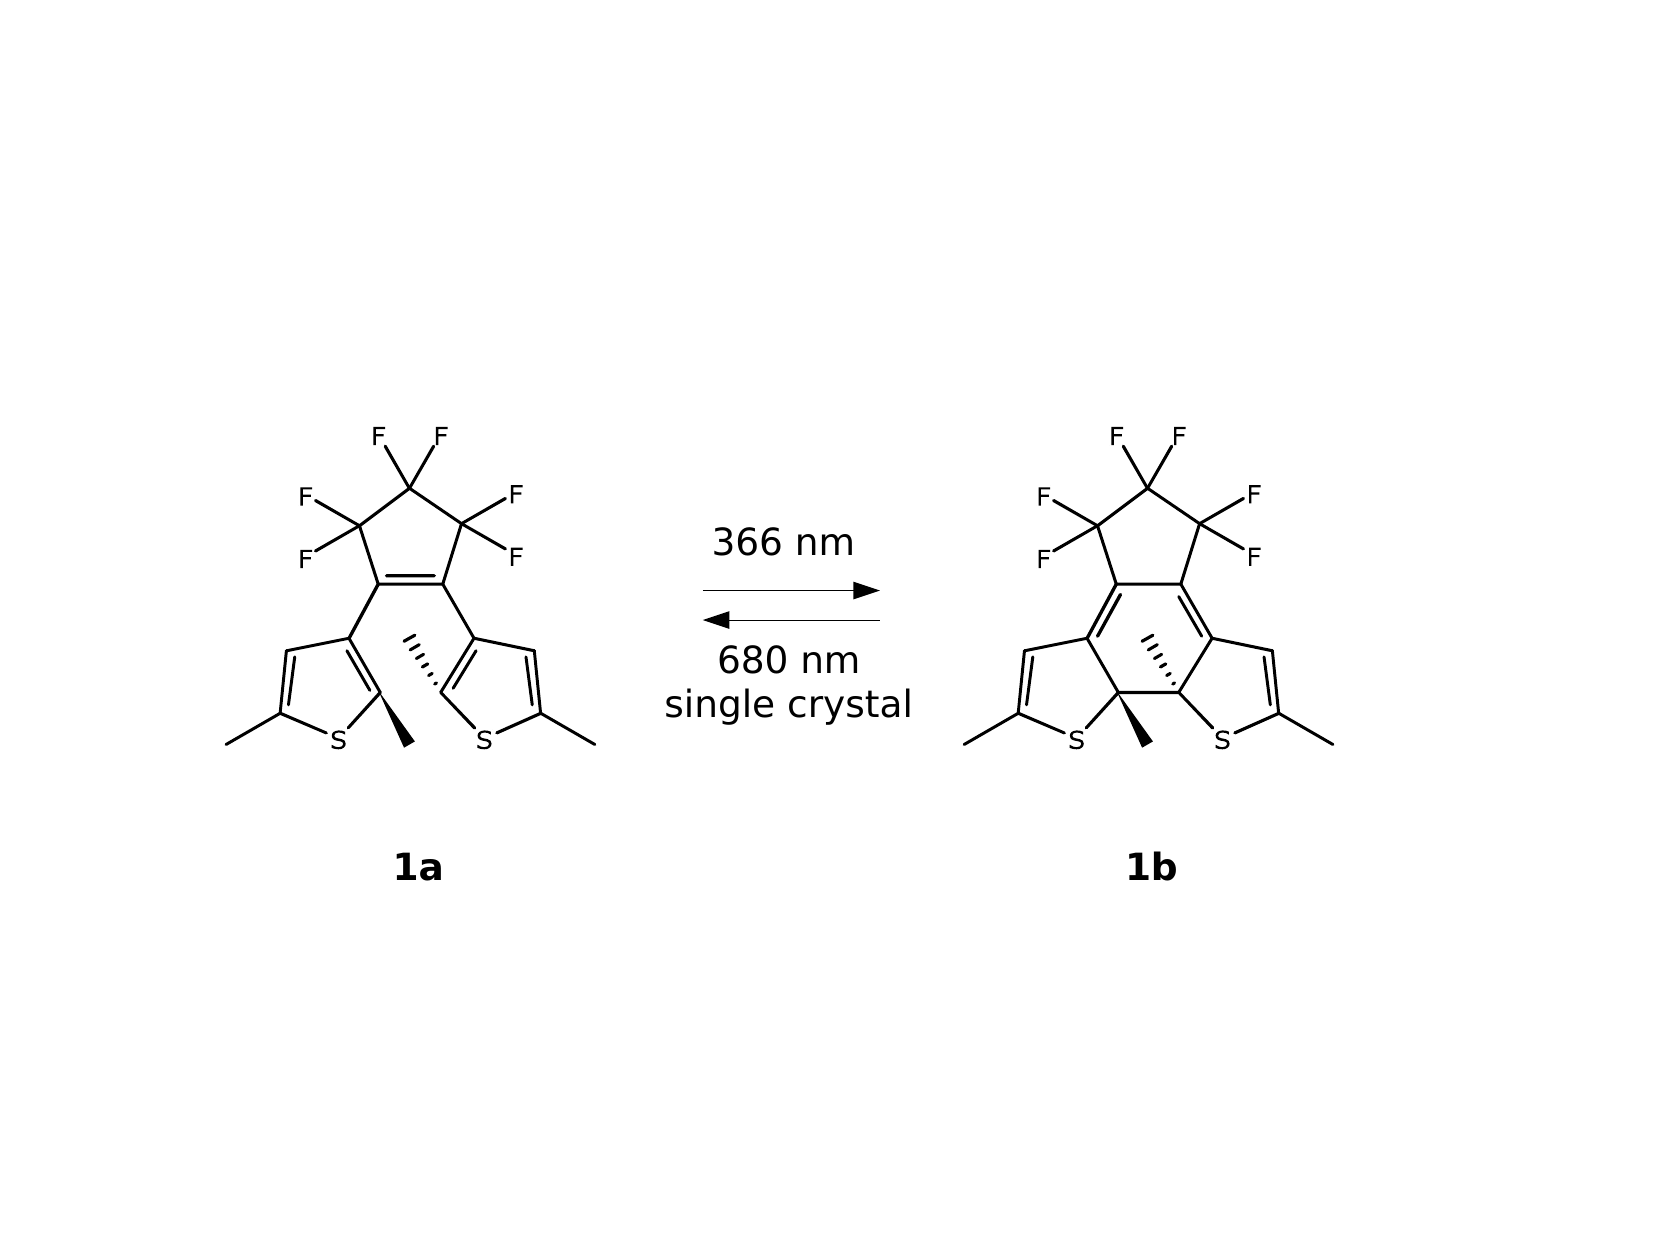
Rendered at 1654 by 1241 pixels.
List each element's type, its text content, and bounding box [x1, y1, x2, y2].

text_box [1038, 487, 1051, 506]
text_box [421, 662, 430, 669]
text_box [1262, 655, 1272, 707]
text_box [962, 425, 1335, 748]
text_box [524, 655, 534, 707]
text_box [477, 730, 492, 750]
text_box [300, 548, 313, 569]
text_box [373, 425, 386, 446]
text_box [414, 652, 425, 660]
text_box [224, 425, 597, 748]
text_box [345, 649, 372, 692]
text_box [510, 546, 523, 566]
text_box [1215, 730, 1230, 750]
text_box [402, 633, 417, 643]
text_box [510, 485, 523, 504]
text_box [287, 655, 297, 707]
text_box 1b [1110, 838, 1193, 897]
text_box 366 nm [696, 513, 871, 573]
text_box [1249, 485, 1261, 504]
text_box [330, 730, 346, 750]
text_box [1249, 546, 1262, 566]
text_box [1111, 425, 1124, 446]
text_box 680 nm single crystal [649, 631, 929, 734]
text_box [1068, 730, 1084, 750]
text_box [408, 643, 421, 652]
text_box [451, 649, 478, 690]
text_box [1038, 548, 1051, 569]
text_box [300, 487, 313, 506]
text_box [1025, 655, 1035, 707]
text_box 1a [377, 838, 459, 897]
